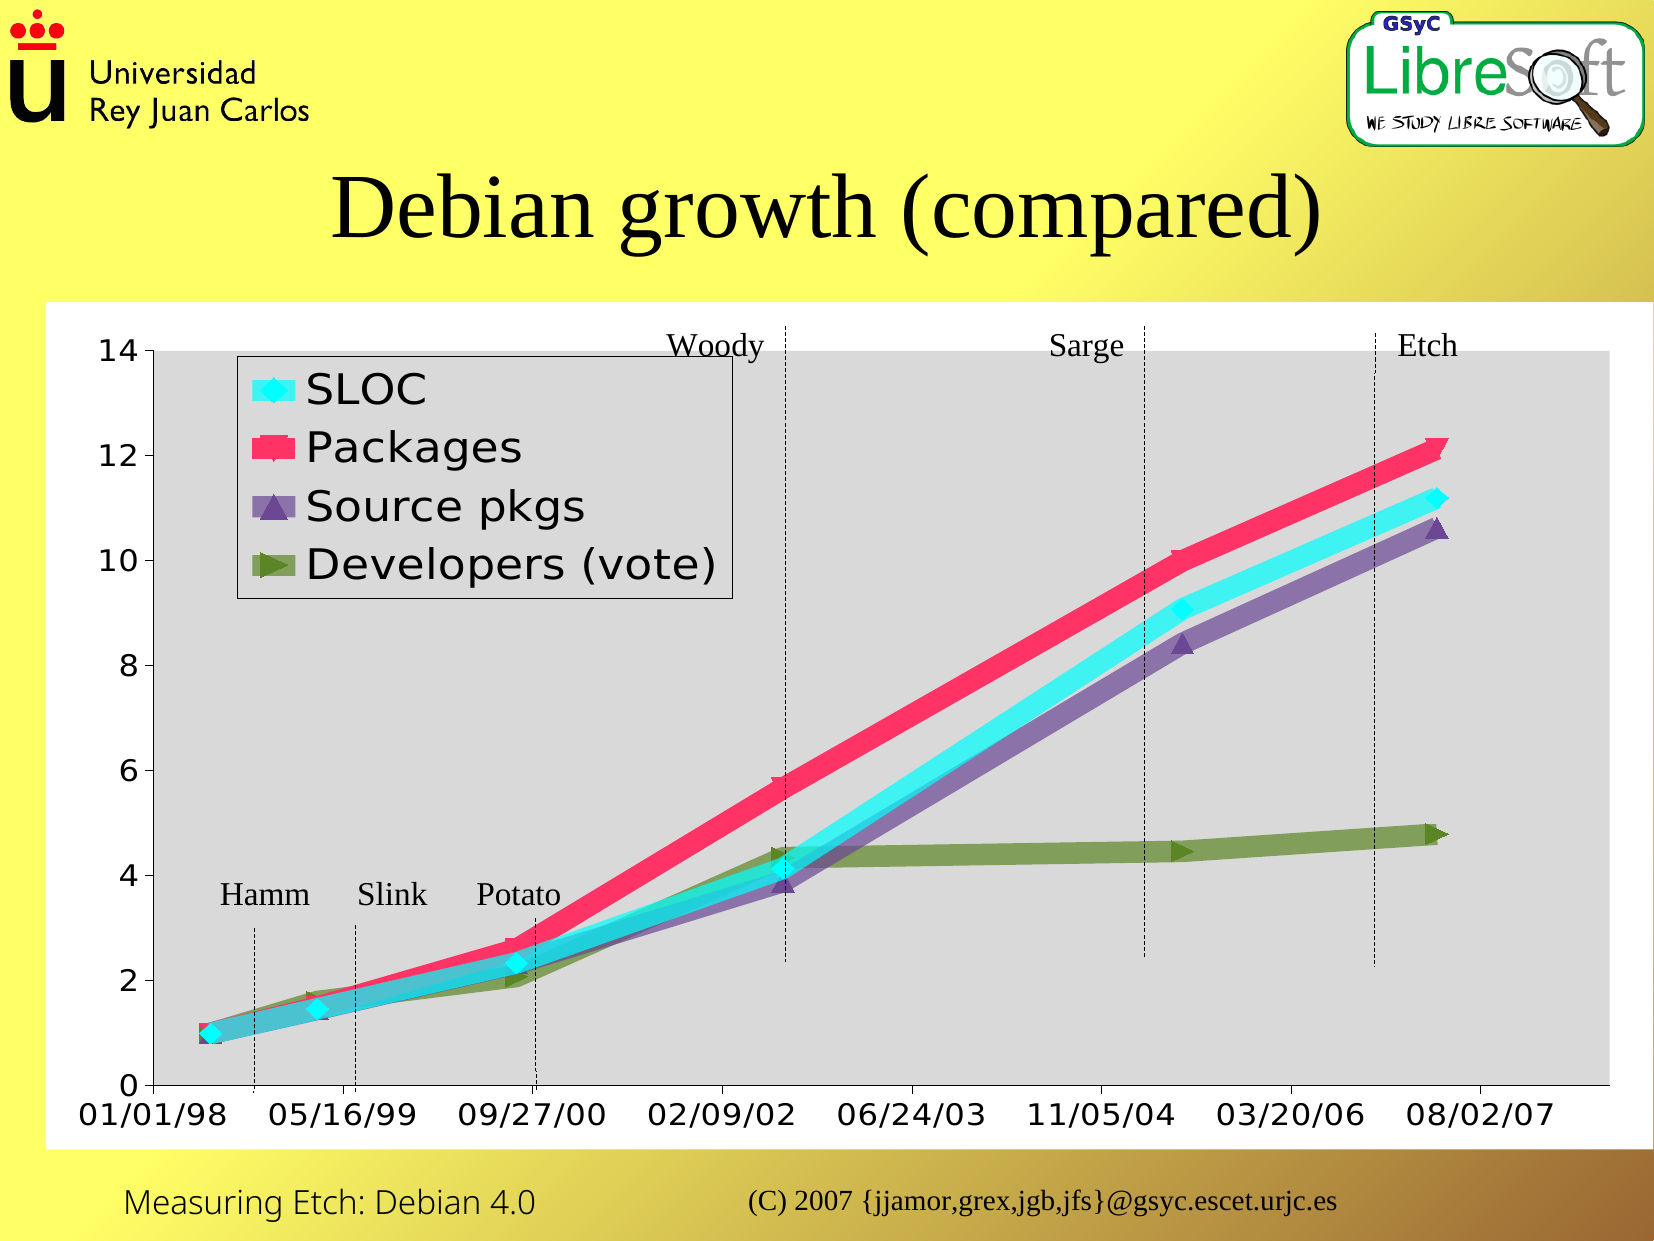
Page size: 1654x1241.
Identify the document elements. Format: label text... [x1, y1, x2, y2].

picture [1346, 11, 1645, 147]
text_box Slink [357, 875, 476, 915]
text_box Hamm [220, 875, 329, 915]
text_box Etch [1397, 326, 1551, 366]
picture [10, 9, 309, 129]
title Debian growth (compared) [121, 102, 1534, 310]
text_box Potato [476, 875, 630, 915]
chart [45, 302, 1654, 1150]
text_box Woody [666, 326, 820, 366]
text_box Sarge [1048, 326, 1203, 366]
